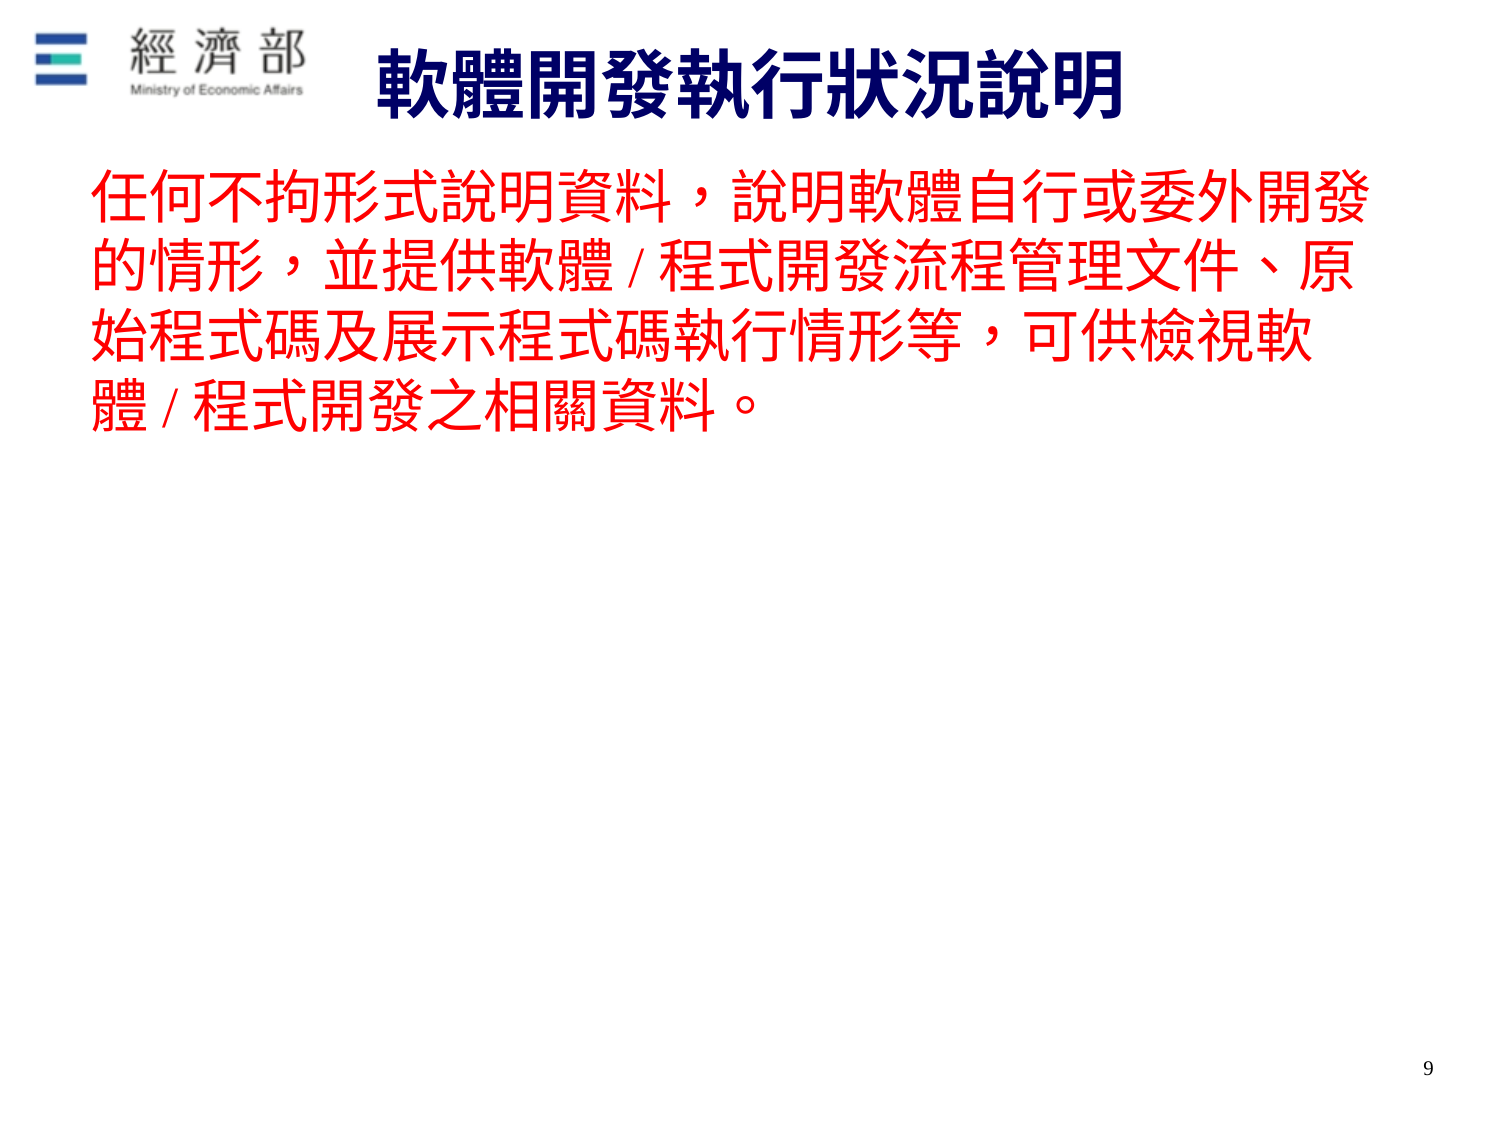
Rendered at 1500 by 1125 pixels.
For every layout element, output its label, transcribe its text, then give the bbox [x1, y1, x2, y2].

list 任何不拘形式說明資料，說明軟體自行或委外開發的情形，並提供軟體/程式開發流程管理文件、原始程式碼及展示程式碼執行情形等，可供檢視軟體/程式開發之相關資料。 [75, 152, 1426, 1000]
text_box [1408, 1046, 1500, 1125]
title 軟體開發執行狀況說明 [75, 23, 1426, 143]
